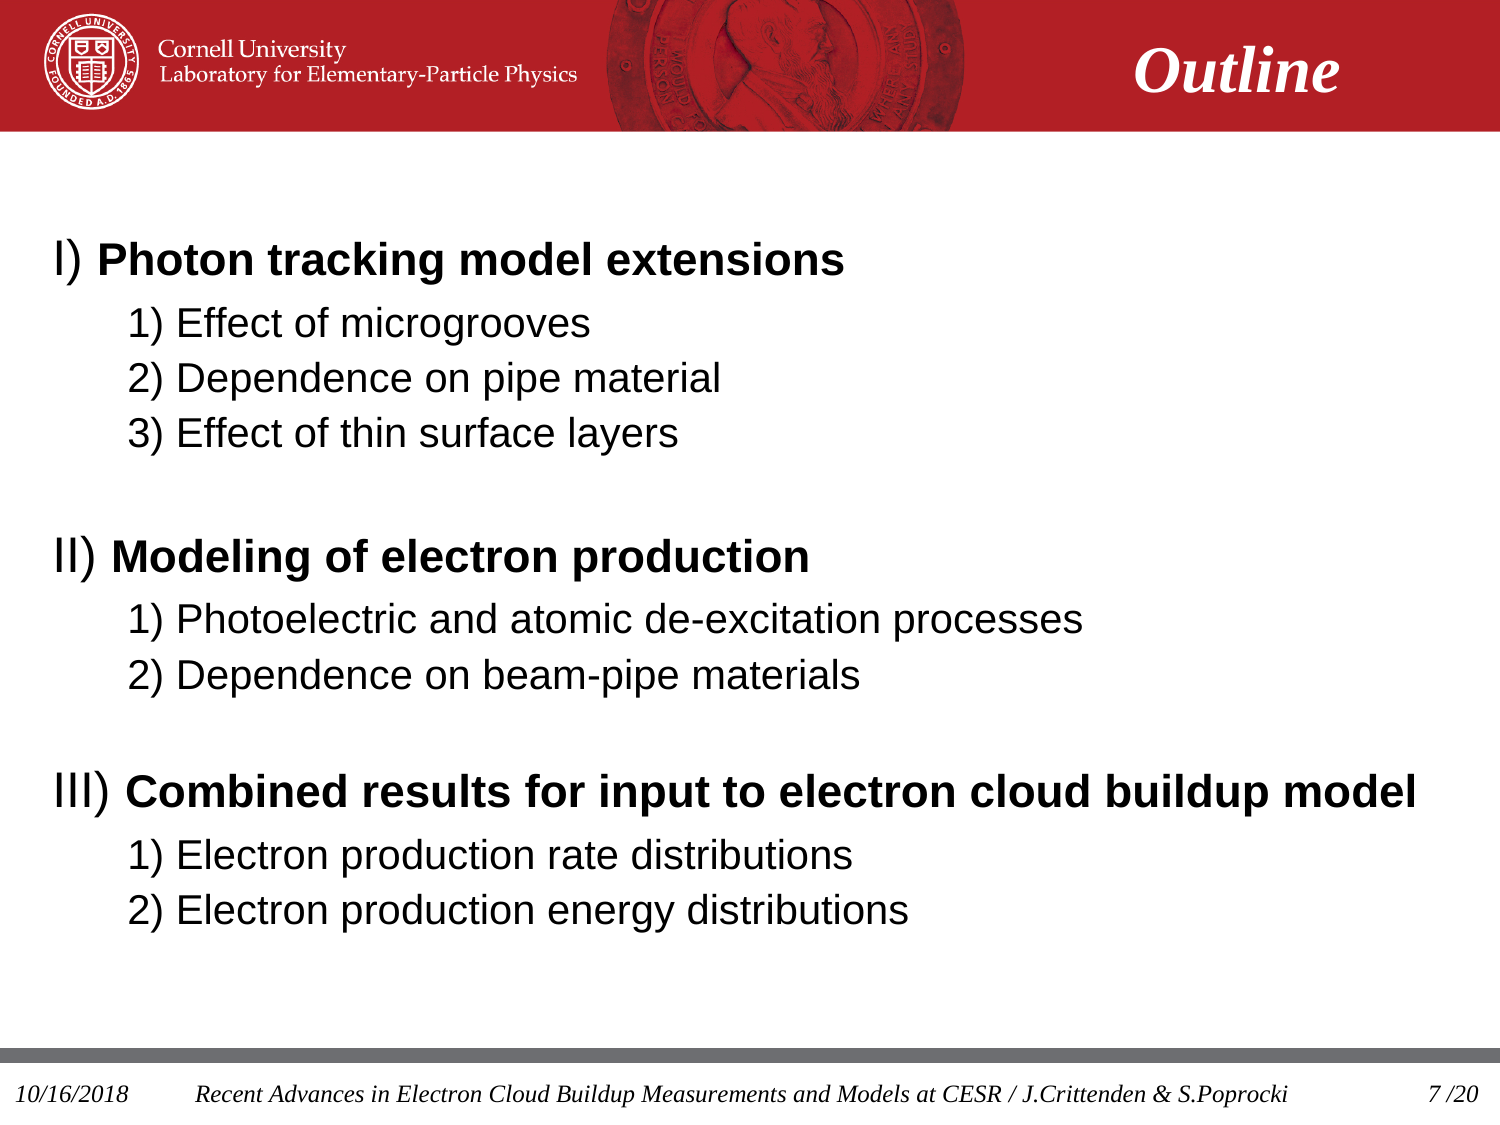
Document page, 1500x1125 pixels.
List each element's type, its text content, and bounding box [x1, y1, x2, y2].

picture [0, 0, 1500, 132]
title Outline [975, 4, 1500, 136]
text_box I) Photon tracking model extensions 1) Effect of microgrooves 2) Dependence on pipe material 3) Effect of thin surface layers II) Modeling of electron production 1) Photoelectric and atomic de-excitation processes 2) Dependence on beam-pipe materials III) Combined results for input to electron cloud buildup model 1) Electron production rate distributions 2) Electron production energy distributions [37, 213, 1463, 1006]
